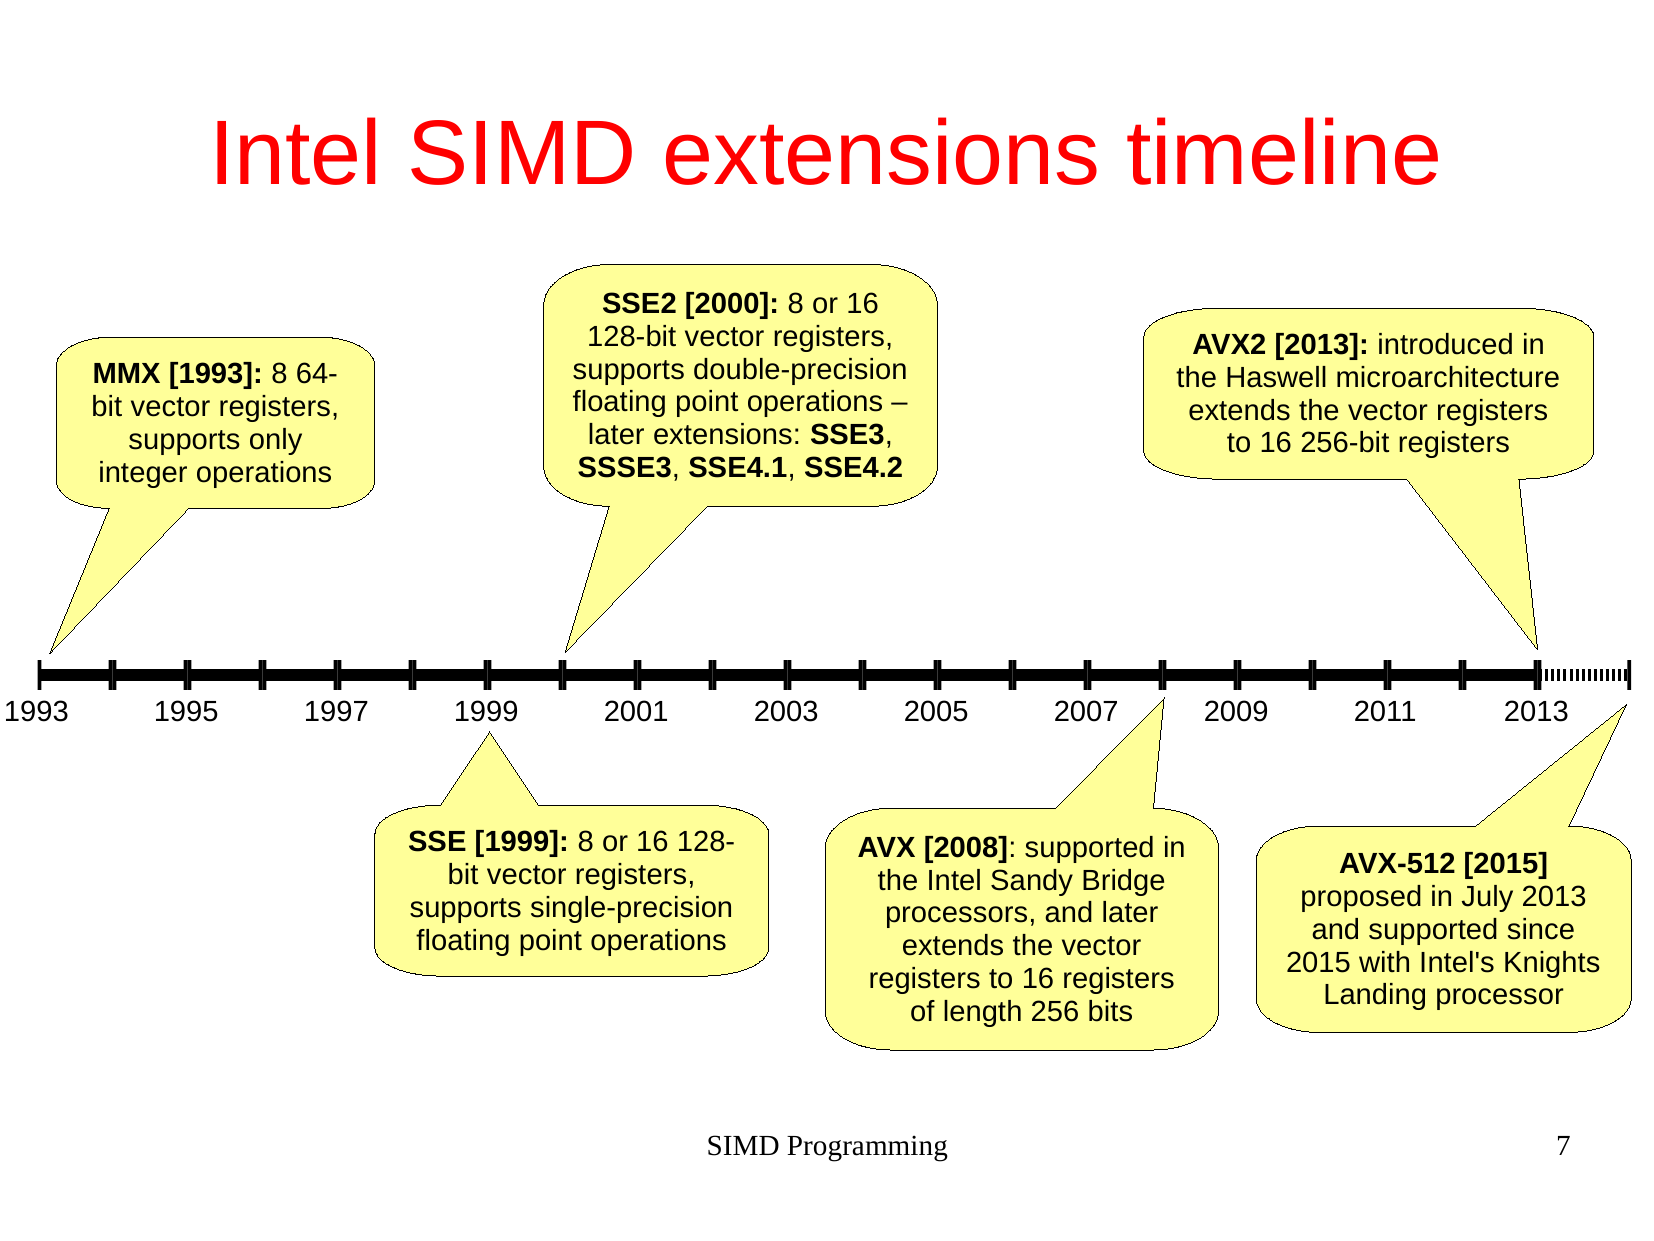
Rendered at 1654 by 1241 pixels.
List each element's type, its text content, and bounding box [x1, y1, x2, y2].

text_box 2005 [889, 687, 984, 736]
text_box 2009 [1189, 687, 1284, 735]
text_box 1995 [139, 687, 234, 735]
text_box AVX-512 [2015] proposed in July 2013 and supported since 2015 with Intel's Knights Landing processor [1256, 704, 1632, 1033]
text_box 2003 [739, 687, 834, 735]
text_box 1997 [289, 687, 384, 736]
text_box AVX2 [2013]: introduced in the Haswell microarchitecture extends the vector registers to 16 256-bit registers [1143, 308, 1594, 650]
text_box 2007 [1039, 687, 1134, 735]
text_box SSE [1999]: 8 or 16 128-bit vector registers, supports single-precision floating point operations [374, 731, 769, 977]
text_box 2011 [1339, 687, 1432, 735]
text_box AVX [2008]: supported in the Intel Sandy Bridge processors, and later extends the vector registers to 16 registers of length 256 bits [825, 697, 1219, 1051]
text_box 2001 [589, 687, 684, 735]
text_box 1993 [0, 687, 84, 736]
text_box SSE2 [2000]: 8 or 16 128-bit vector registers, supports double-precision floating point operations – later extensions: SSE3, SSSE3, SSE4.1, SSE4.2 [543, 264, 938, 653]
text_box 2013 [1489, 687, 1584, 736]
title Intel SIMD extensions timeline [82, 49, 1571, 257]
text_box 1999 [439, 687, 534, 736]
text_box MMX [1993]: 8 64-bit vector registers, supports only integer operations [49, 337, 375, 654]
